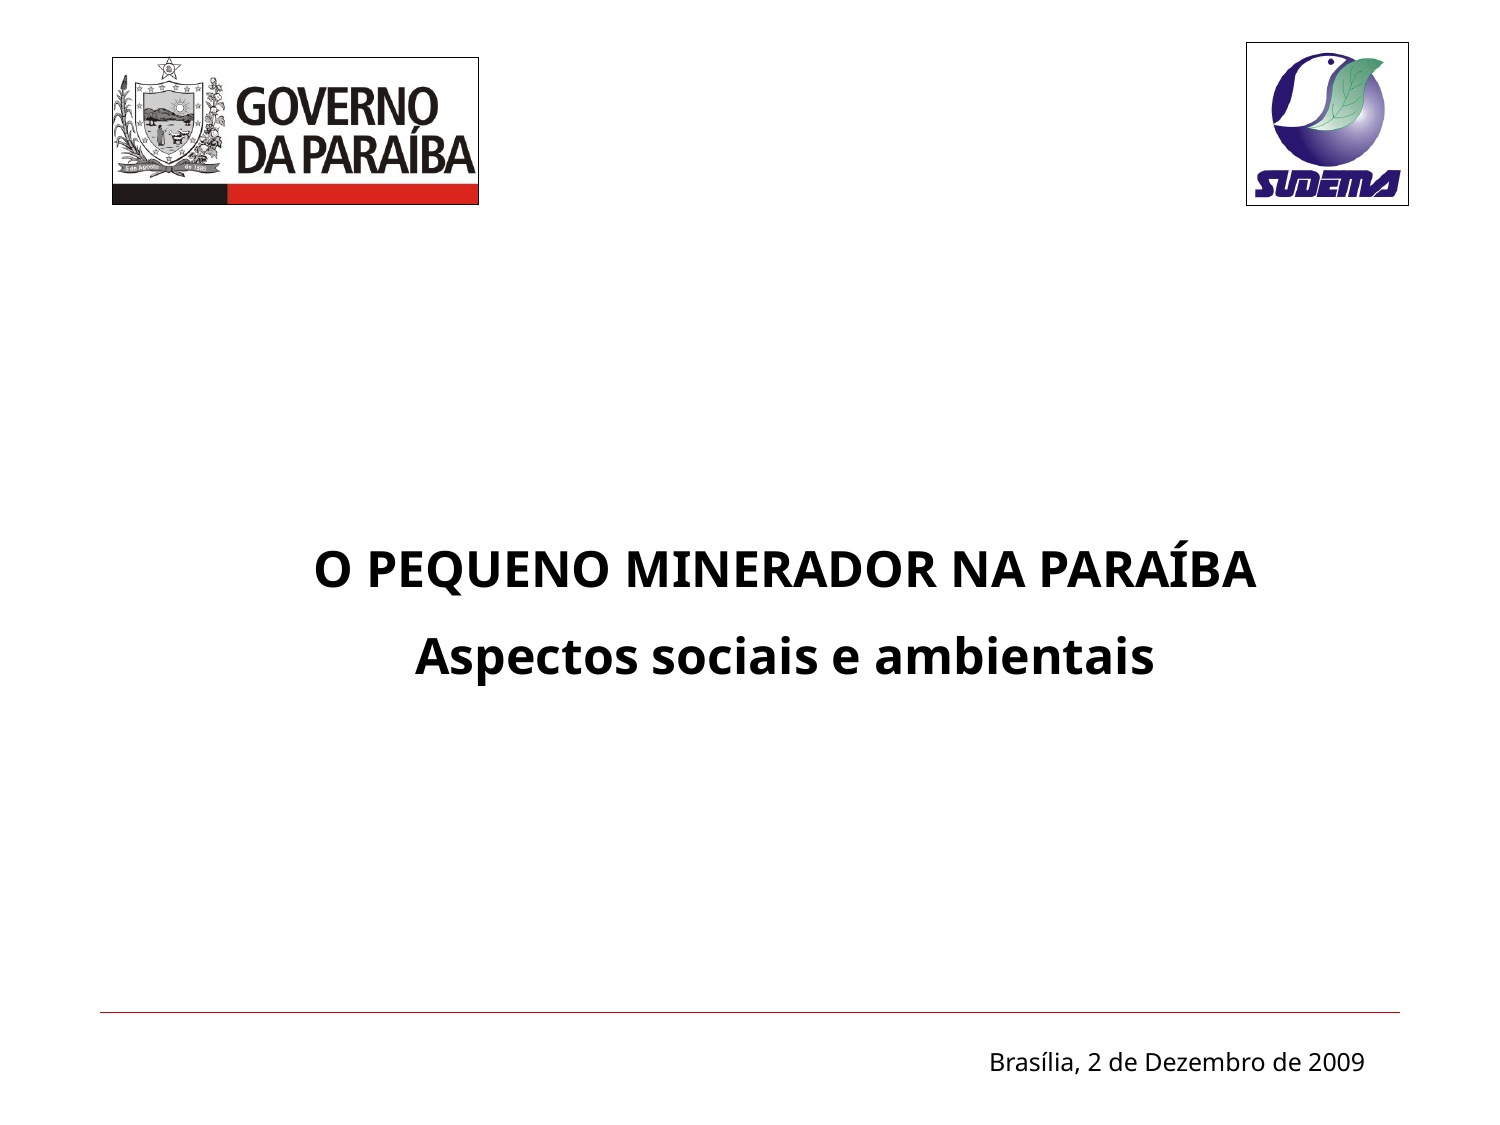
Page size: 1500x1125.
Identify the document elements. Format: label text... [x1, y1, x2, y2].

picture [112, 56, 479, 205]
text_box O PEQUENO MINERADOR NA PARAÍBA Aspectos sociais e ambientais [194, 527, 1376, 694]
picture [1246, 42, 1409, 206]
text_box Brasília, 2 de Dezembro de 2009 [974, 1037, 1447, 1083]
